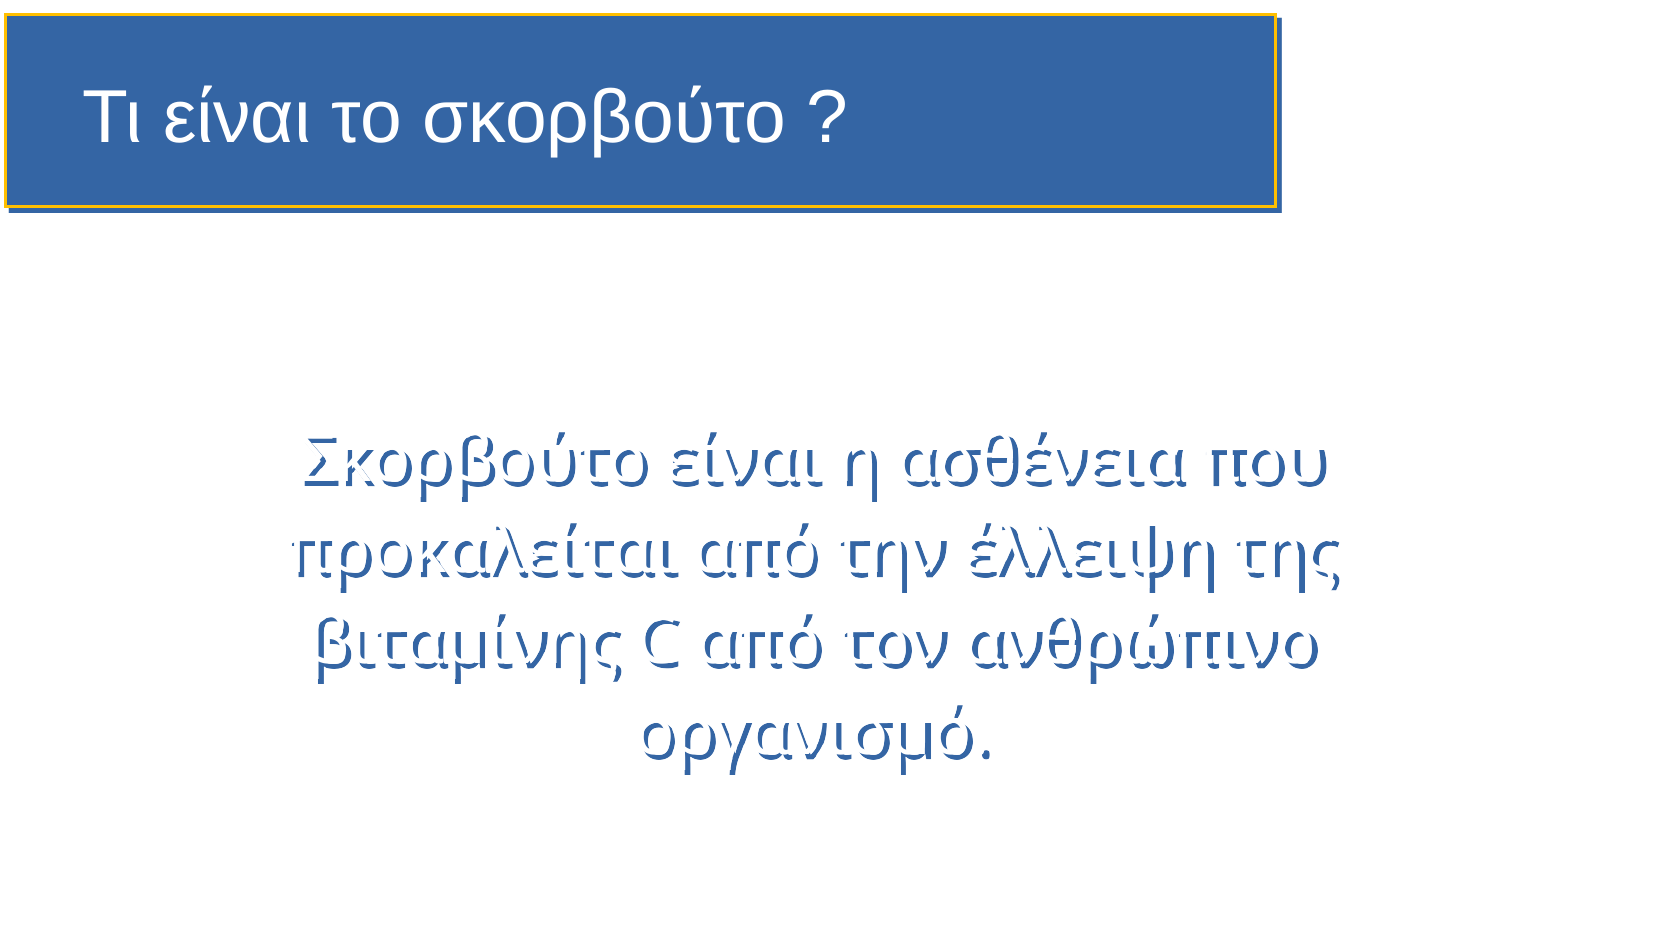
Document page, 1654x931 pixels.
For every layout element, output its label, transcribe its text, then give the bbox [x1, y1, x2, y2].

title Τι είναι το σκορβούτο ? [82, 35, 1235, 189]
text_box Σκορβούτο είναι η ασθένεια που προκαλείται από την έλλειψη της βιταμίνης C από τον ανθρώπινο οργανισμό. [177, 403, 1447, 629]
